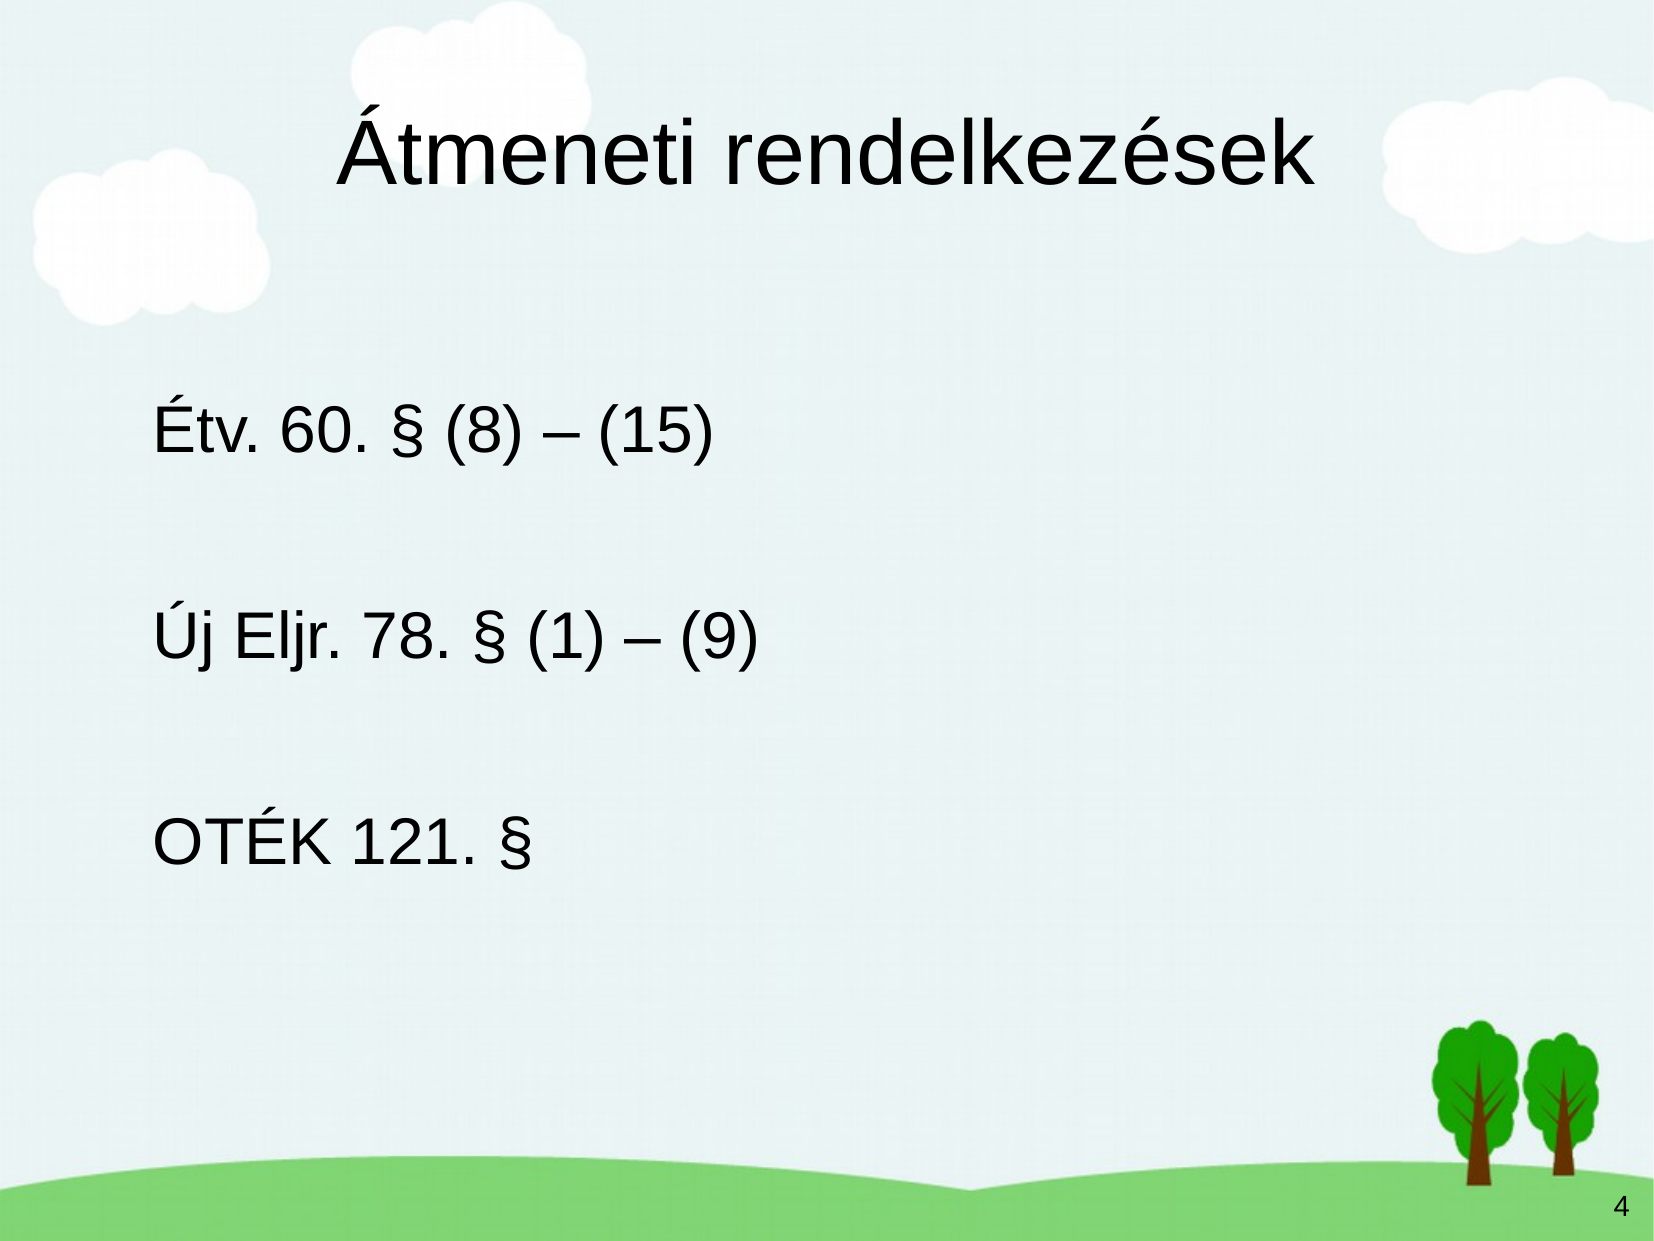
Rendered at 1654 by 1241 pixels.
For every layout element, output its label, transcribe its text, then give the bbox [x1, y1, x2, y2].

title Átmeneti rendelkezések [82, 49, 1571, 257]
list Étv. 60. § (8) – (15) Új Eljr. 78. § (1) – (9) OTÉK 121. § [82, 290, 1571, 1087]
picture [0, 0, 1654, 1241]
